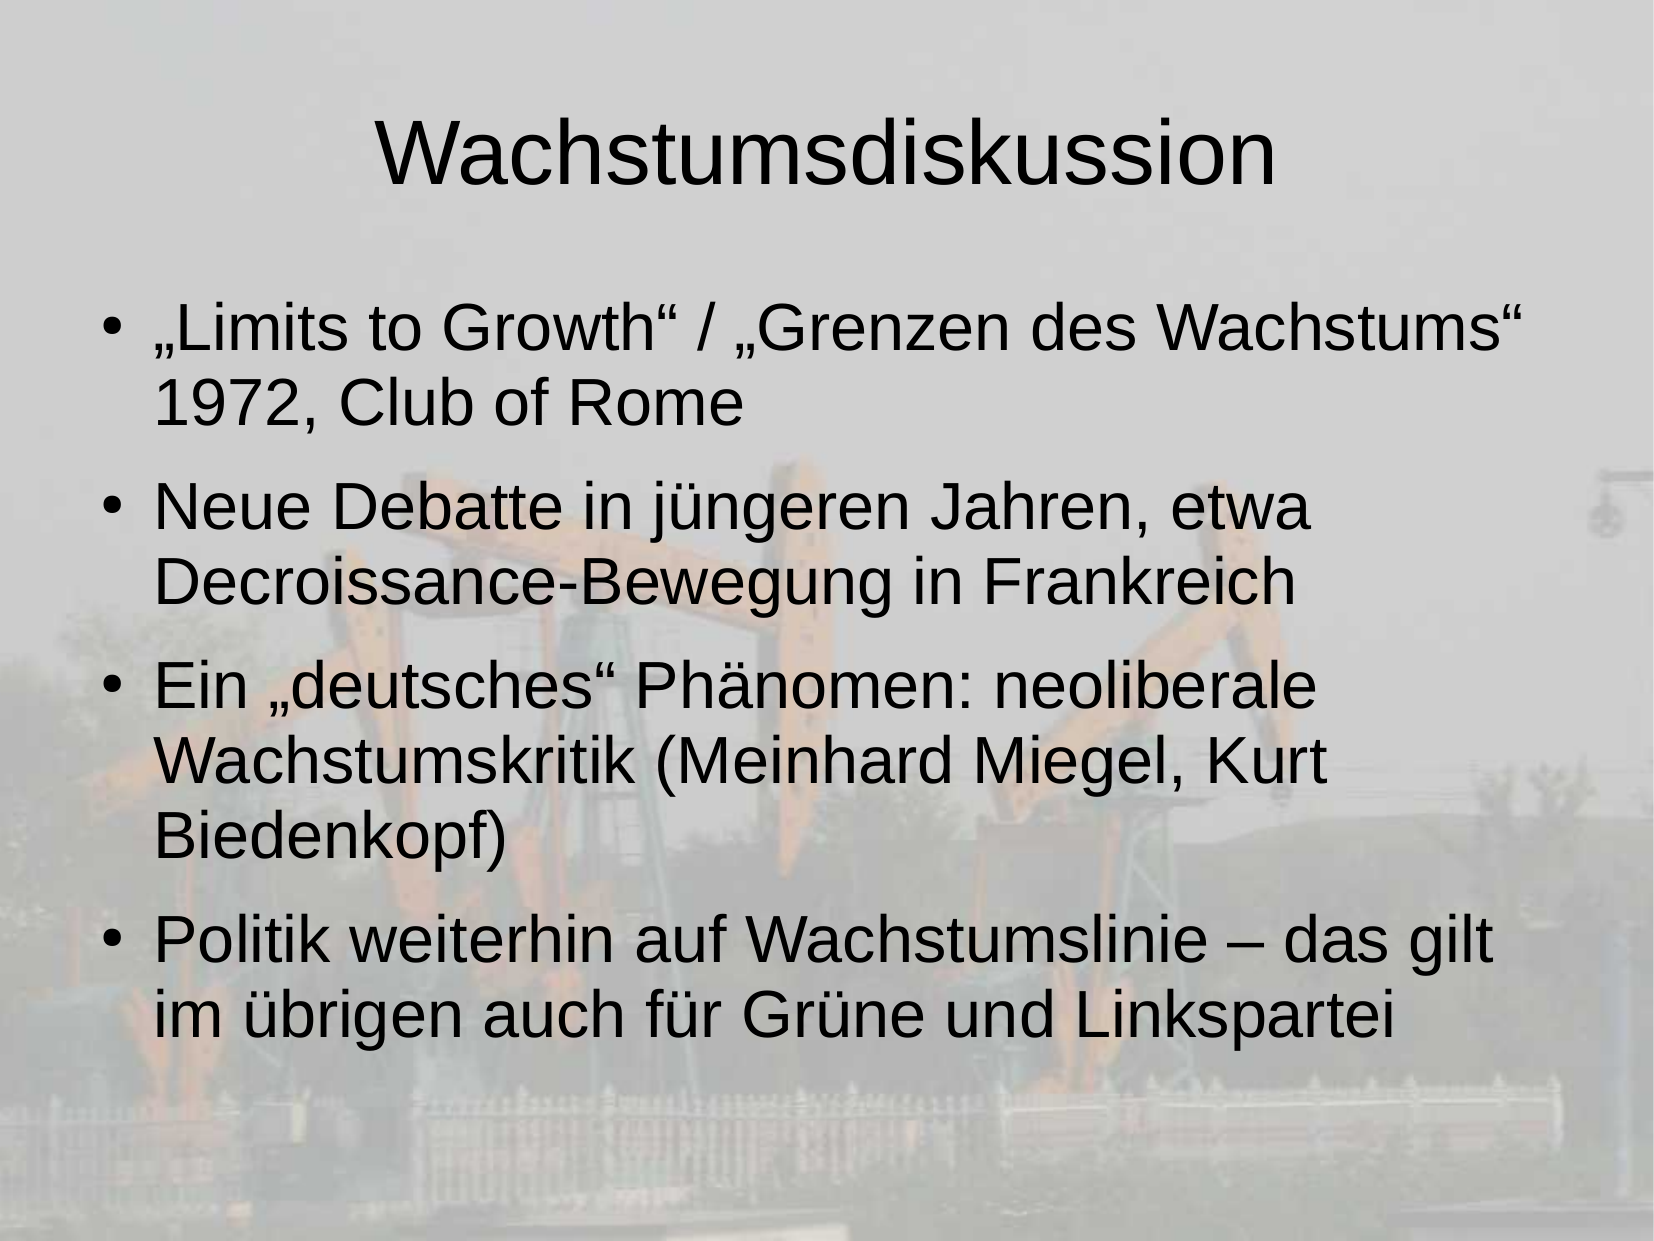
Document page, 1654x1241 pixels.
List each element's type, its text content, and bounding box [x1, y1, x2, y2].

title Wachstumsdiskussion [82, 49, 1571, 257]
picture [0, 0, 1654, 1241]
list „Limits to Growth“ / „Grenzen des Wachstums“ 1972, Club of Rome Neue Debatte in jüngeren Jahren, etwa Decroissance-Bewegung in Frankreich Ein „deutsches“ Phänomen: neoliberale Wachstumskritik (Meinhard Miegel, Kurt Biedenkopf) Politik weiterhin auf Wachstumslinie – das gilt im übrigen auch für Grüne und Linkspartei [82, 290, 1571, 1109]
